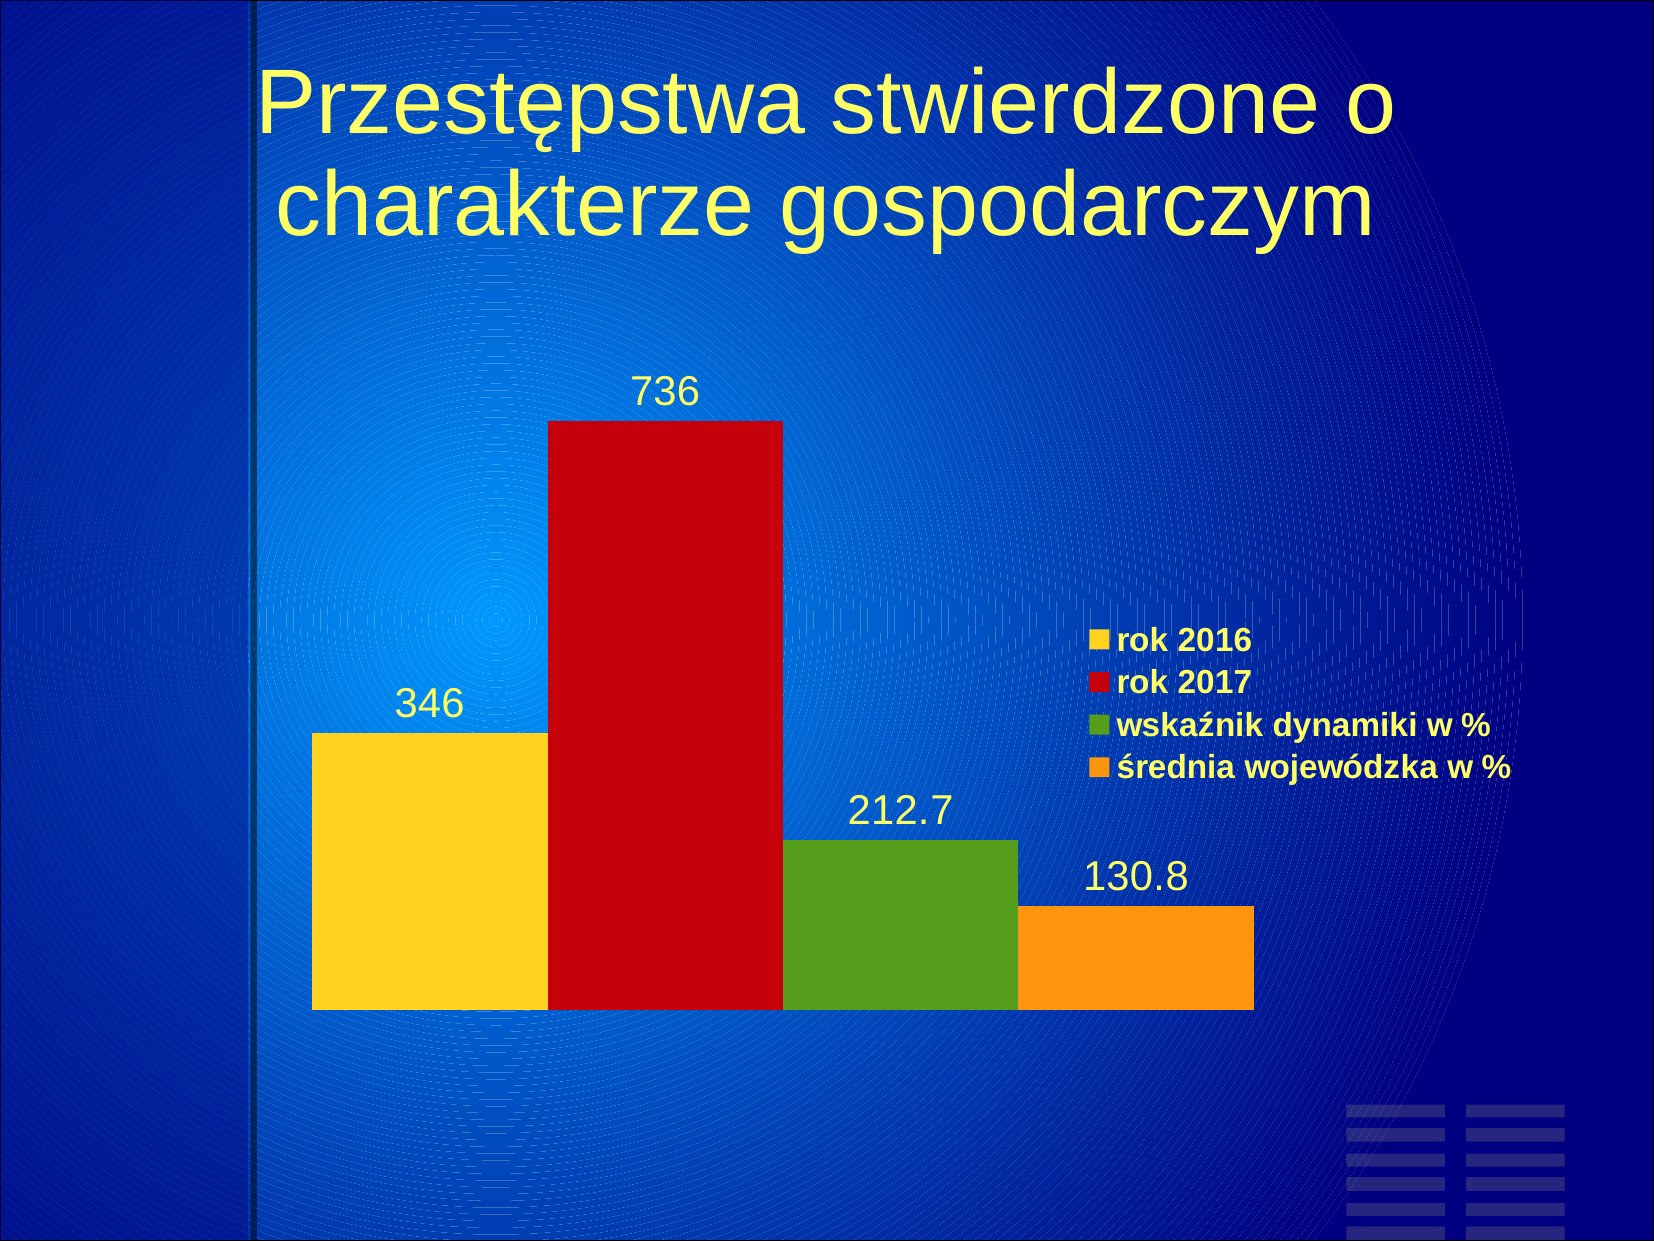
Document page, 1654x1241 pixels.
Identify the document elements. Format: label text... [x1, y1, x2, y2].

chart [123, 343, 1536, 1063]
title Przestępstwa stwierdzone o charakterze gospodarczym [82, 49, 1571, 257]
